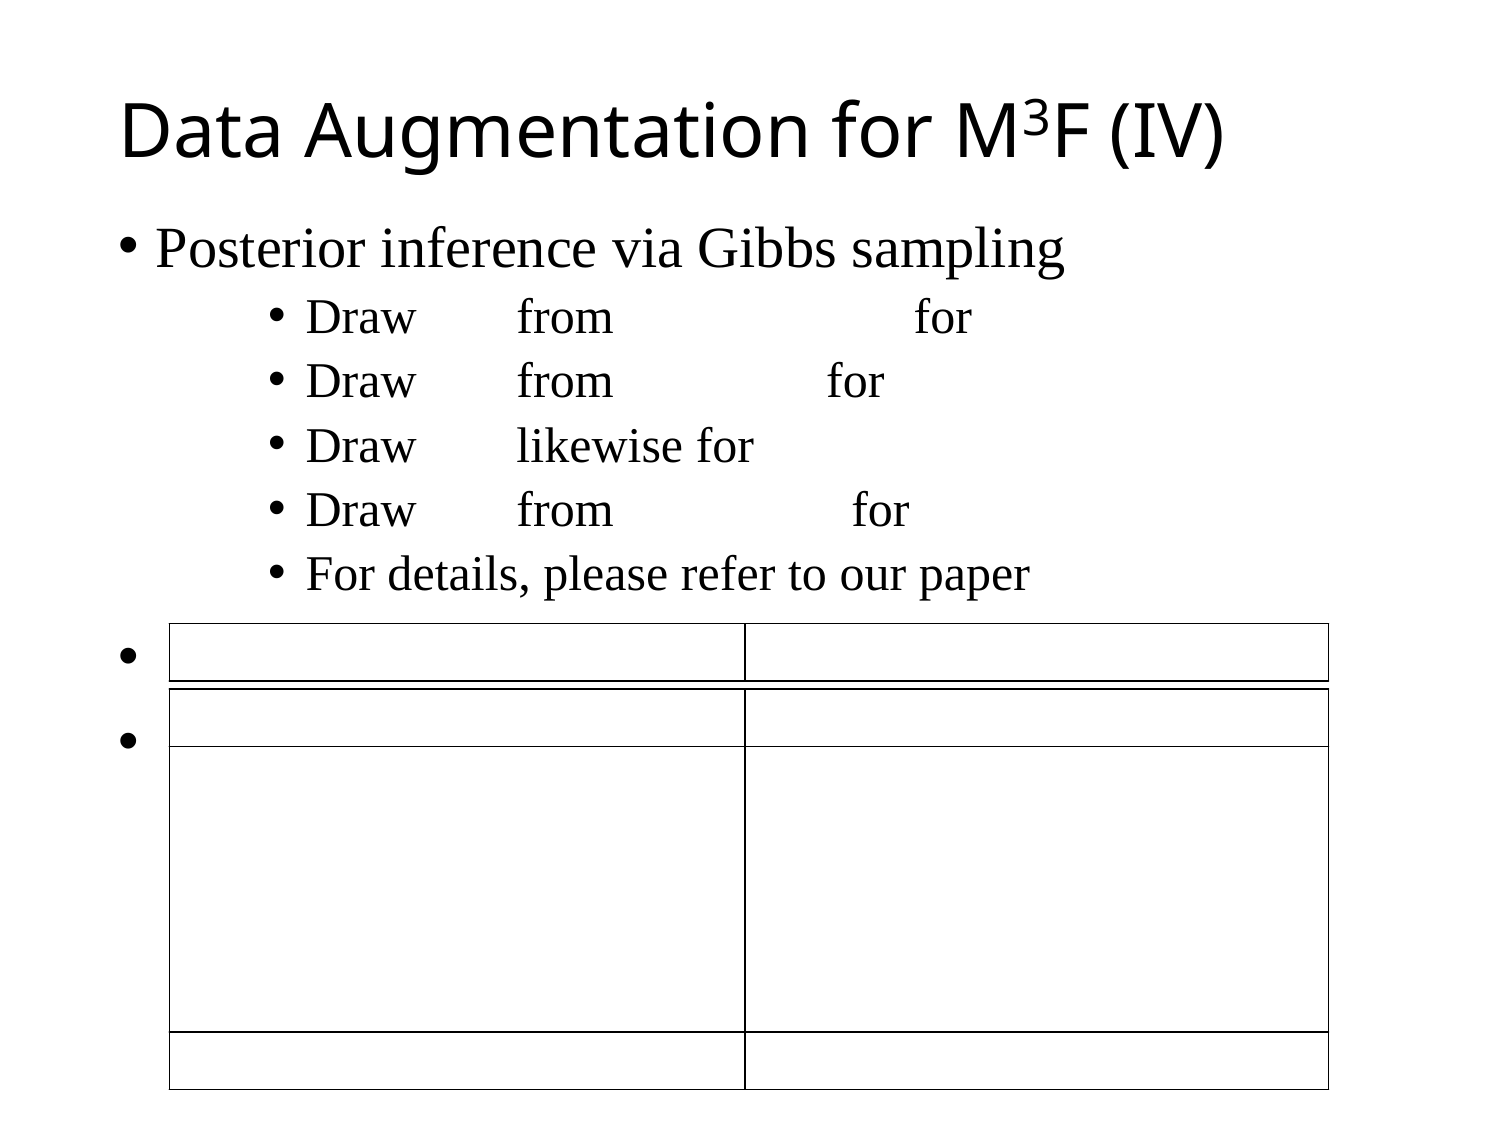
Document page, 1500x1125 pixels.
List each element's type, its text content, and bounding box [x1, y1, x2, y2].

text_box Posterior inference via Gibbs sampling Draw from for Draw from for Draw likewise for Draw from for For details, please refer to our paper [103, 209, 1459, 1035]
chart [910, 291, 1289, 343]
chart [357, 283, 426, 351]
chart [823, 358, 1080, 411]
chart [693, 422, 936, 474]
chart [366, 484, 415, 537]
chart [552, 285, 824, 349]
chart [370, 421, 412, 473]
chart [851, 484, 1347, 536]
picture [166, 616, 1332, 1094]
chart [552, 483, 767, 540]
chart [552, 357, 740, 413]
chart [370, 358, 411, 411]
text_box Data Augmentation for M3F (IV) [103, 58, 1397, 208]
